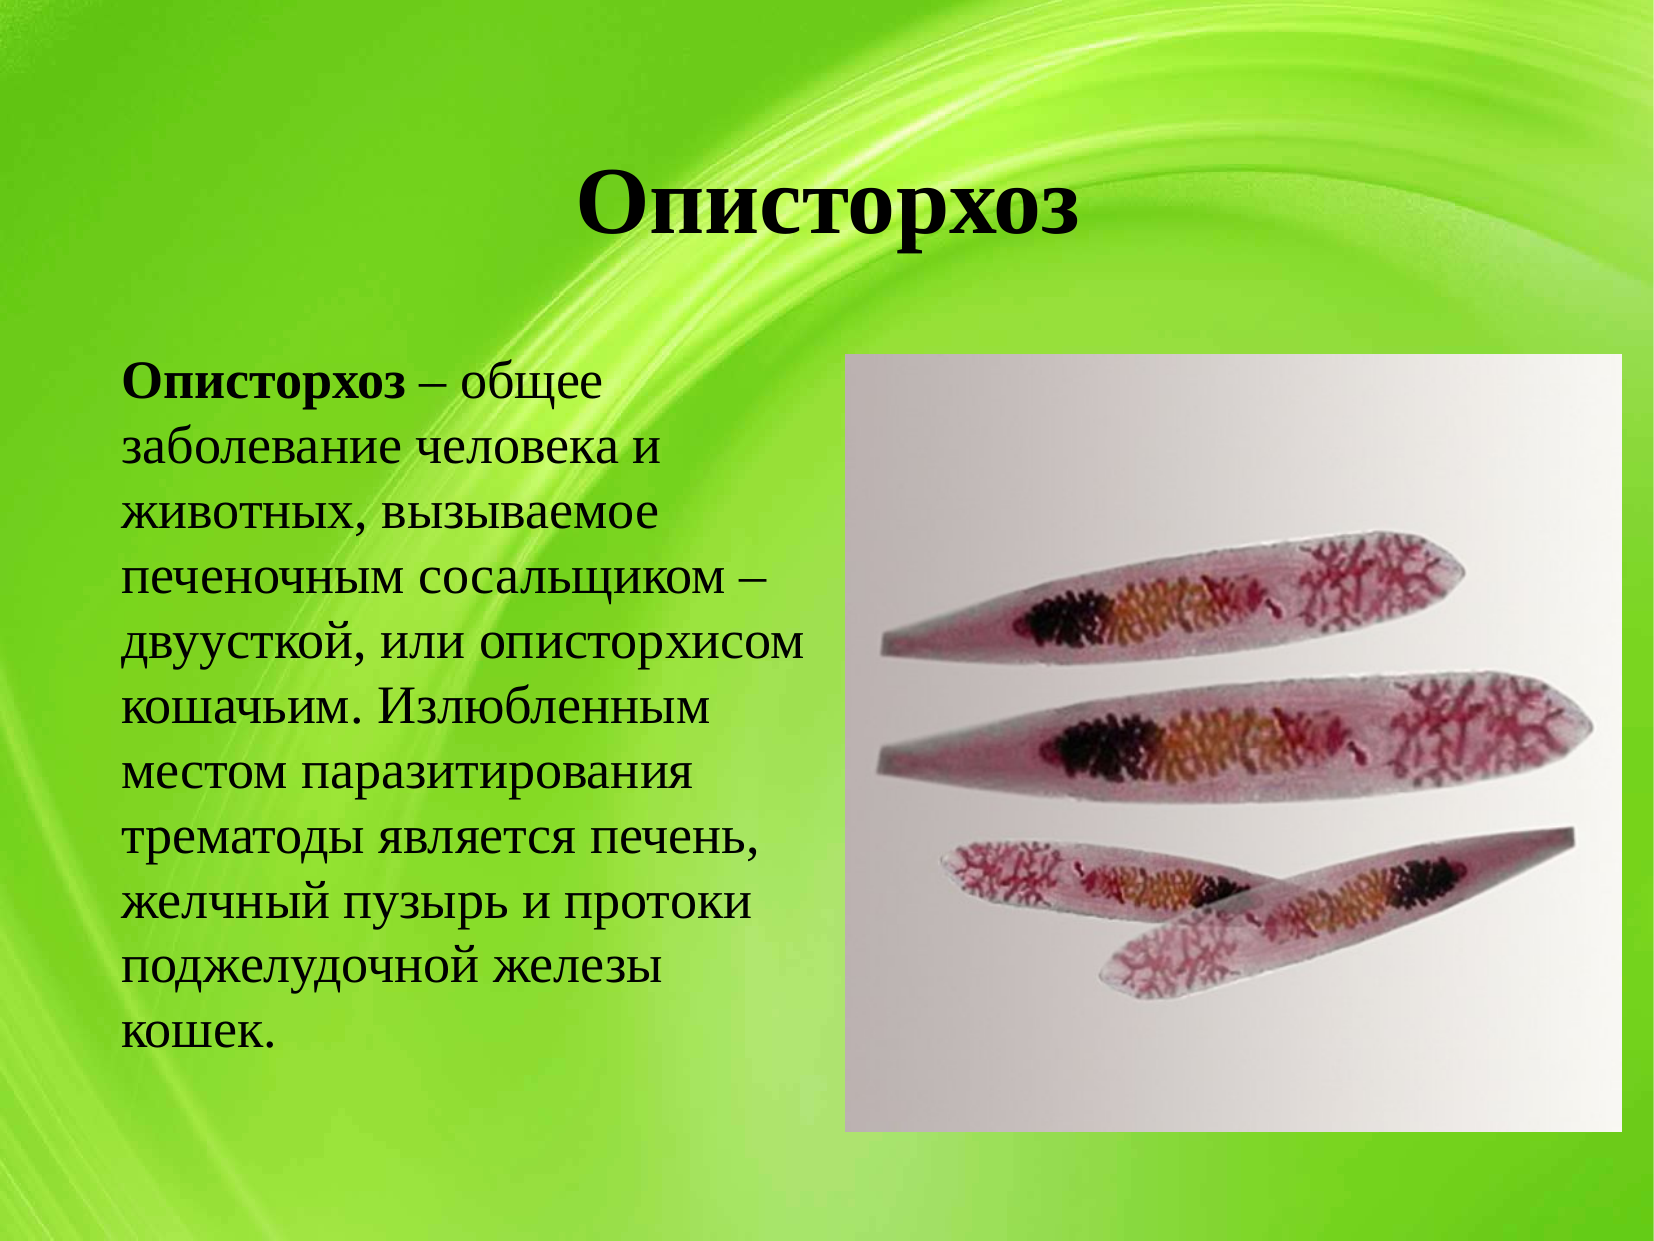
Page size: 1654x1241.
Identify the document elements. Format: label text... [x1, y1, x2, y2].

picture [845, 354, 1622, 1132]
title Описторхоз [121, 91, 1534, 299]
list Описторхоз – общее заболевание человека и животных, вызываемое печеночным сосальщиком – двуусткой, или описторхисом кошачьим. Излюбленным местом паразитирования трематоды является печень, желчный пузырь и протоки поджелудочной железы кошек. [121, 344, 811, 1132]
